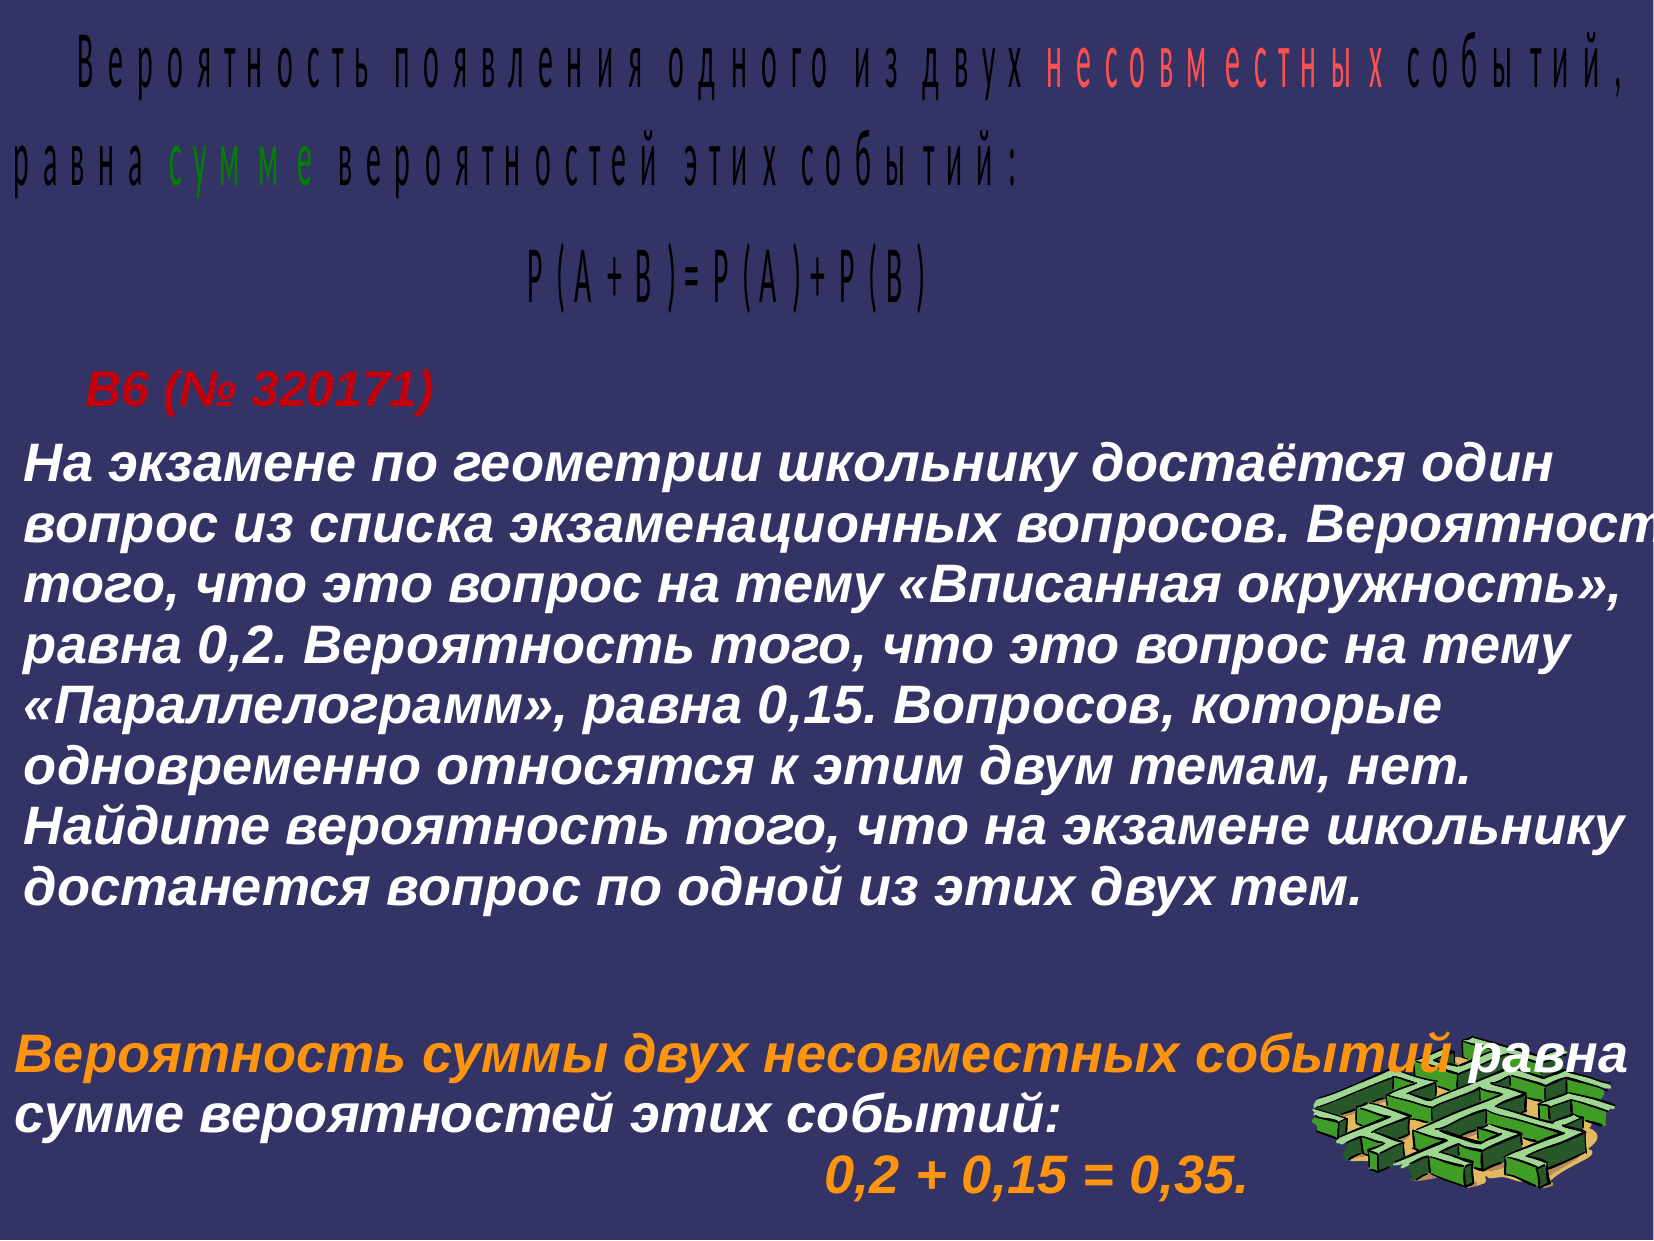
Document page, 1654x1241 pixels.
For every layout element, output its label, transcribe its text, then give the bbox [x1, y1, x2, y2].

text_box Вероятность суммы двух несовместных событий равна сумме вероятностей этих событий: 0,2 + 0,15 = 0,35. [0, 1015, 1654, 1216]
text_box На экзамене по геометрии школьнику достаётся один вопрос из списка экзаменационных вопросов. Вероятность того, что это вопрос на тему «Вписанная окружность», равна 0,2. Вероятность того, что это вопрос на тему «Параллелограмм», равна 0,15. Вопросов, которые одновременно относятся к этим двум темам, нет. Найдите вероятность того, что на экзамене школьнику достанется вопрос по одной из этих двух тем. [9, 425, 1654, 933]
picture [0, 11, 1654, 438]
